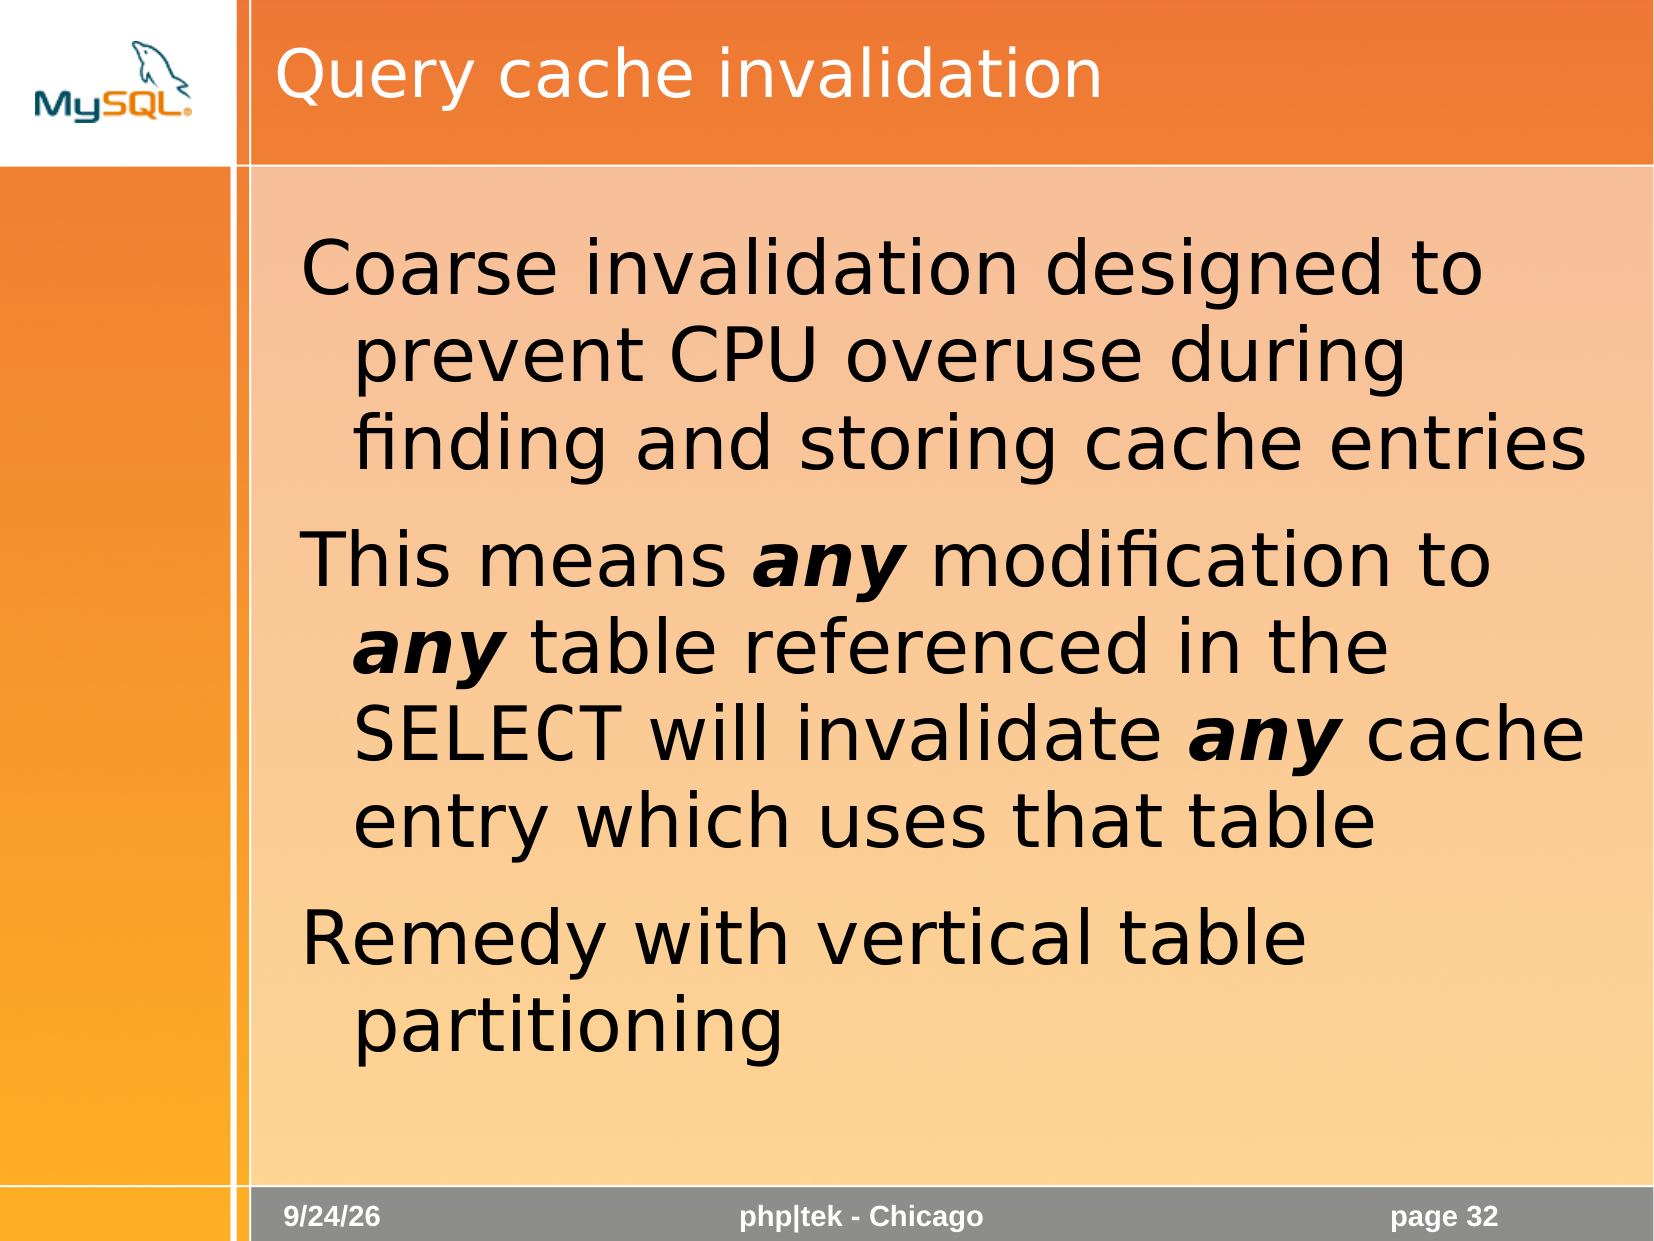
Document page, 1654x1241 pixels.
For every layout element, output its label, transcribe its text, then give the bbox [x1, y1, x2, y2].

title Query cache invalidation [274, 11, 1500, 137]
picture [0, 0, 1654, 1241]
list Coarse invalidation designed to prevent CPU overuse during finding and storing cache entries This means any modification to any table referenced in the SELECT will invalidate any cache entry which uses that table Remedy with vertical table partitioning [300, 225, 1613, 1163]
picture [35, 41, 192, 123]
